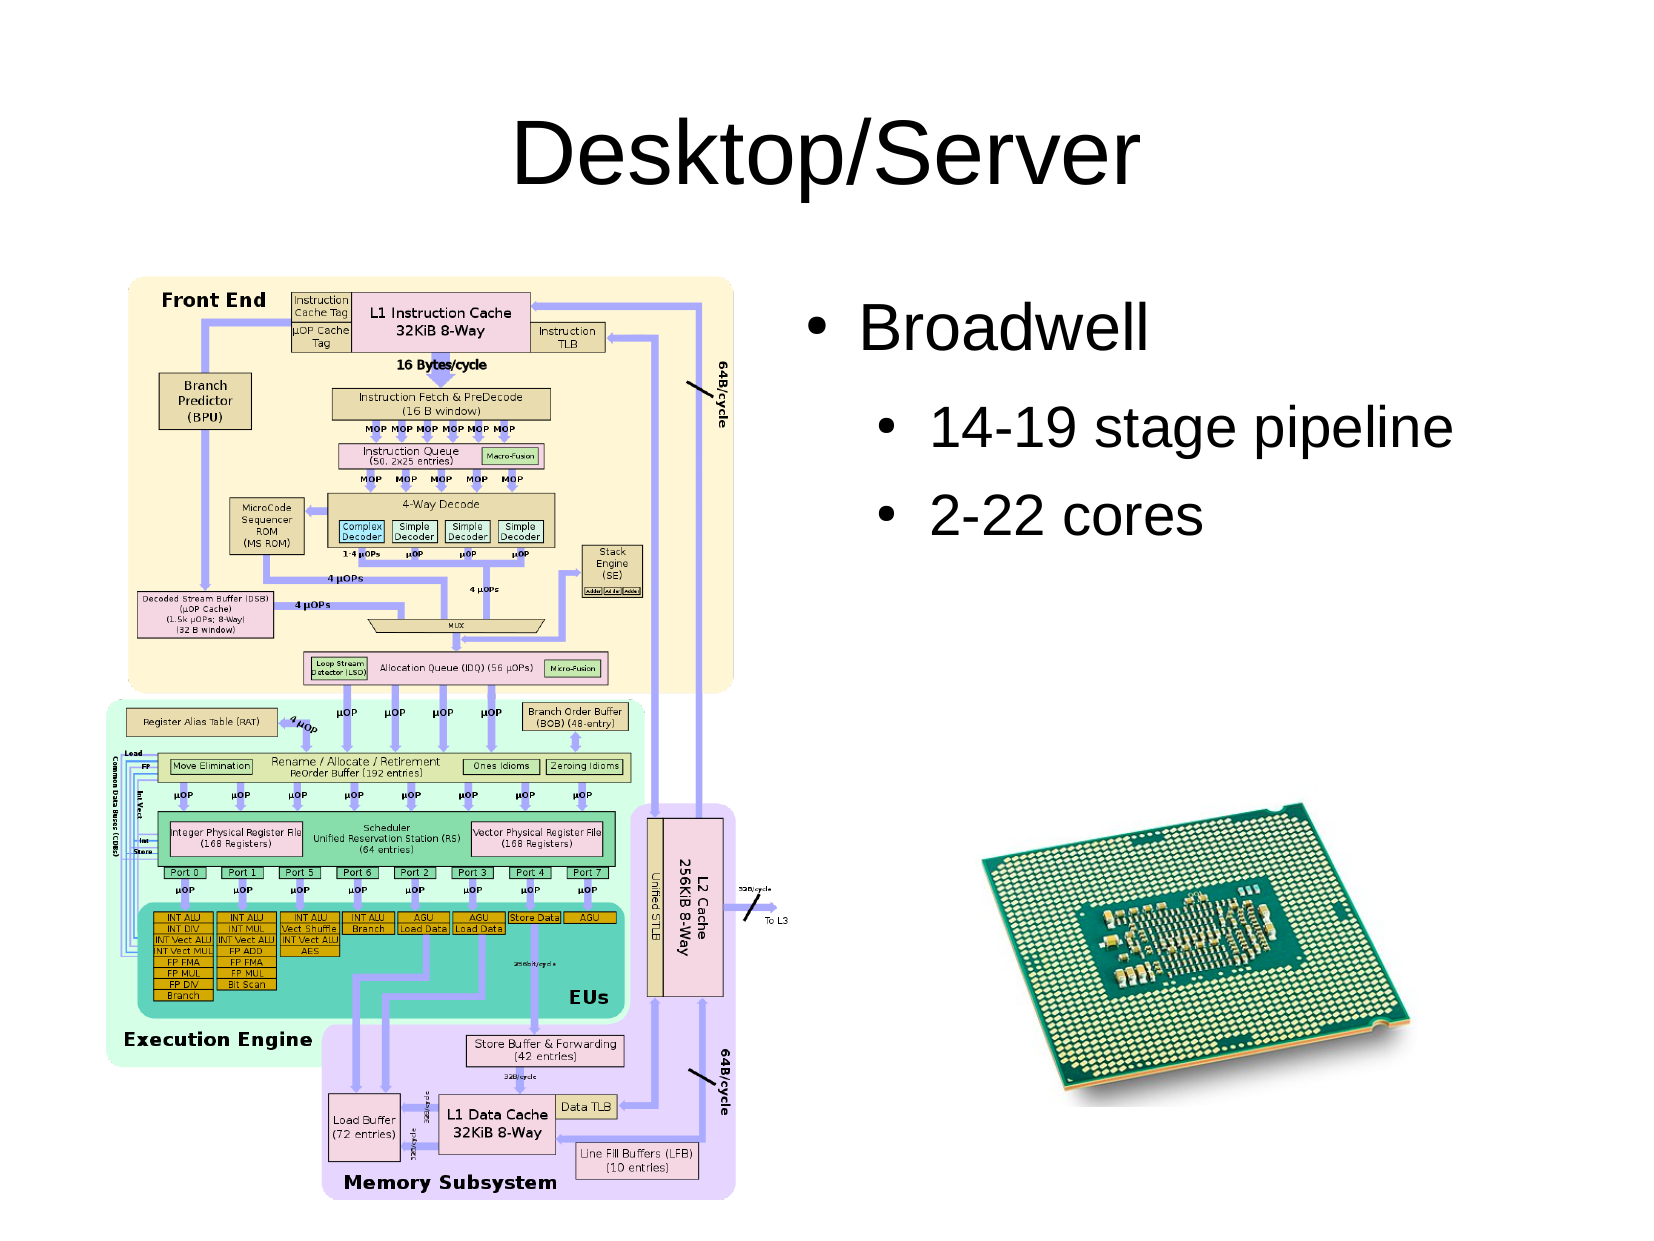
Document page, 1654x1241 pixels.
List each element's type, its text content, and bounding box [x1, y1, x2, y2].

list Broadwell 14-19 stage pipeline 2-22 cores [788, 290, 1571, 1010]
picture [966, 787, 1426, 1107]
title Desktop/Server [82, 49, 1571, 257]
picture [106, 270, 788, 1201]
